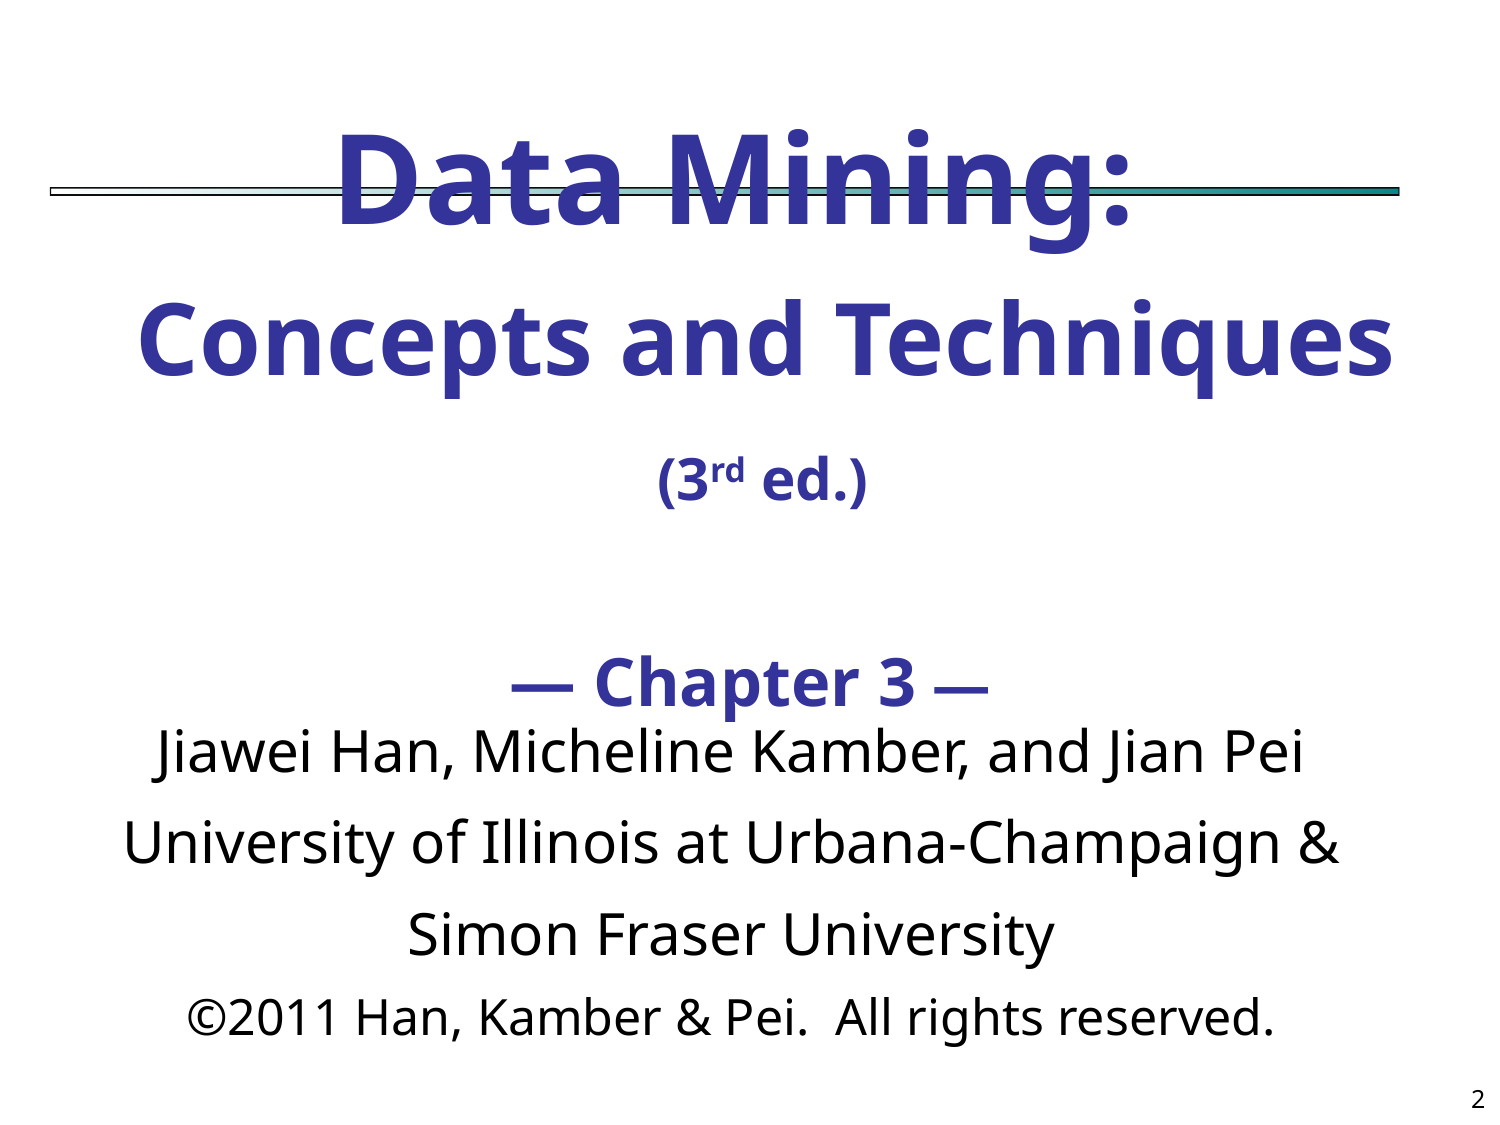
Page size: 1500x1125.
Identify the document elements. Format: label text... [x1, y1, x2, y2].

title Data Mining: Concepts and Techniques (3rd ed.) — Chapter 3 — [87, 0, 1413, 699]
list Jiawei Han, Micheline Kamber, and Jian Pei University of Illinois at Urbana-Champaign & Simon Fraser University ©2011 Han, Kamber & Pei. All rights reserved. [49, 699, 1413, 1076]
text_box 1 [1187, 1062, 1500, 1125]
